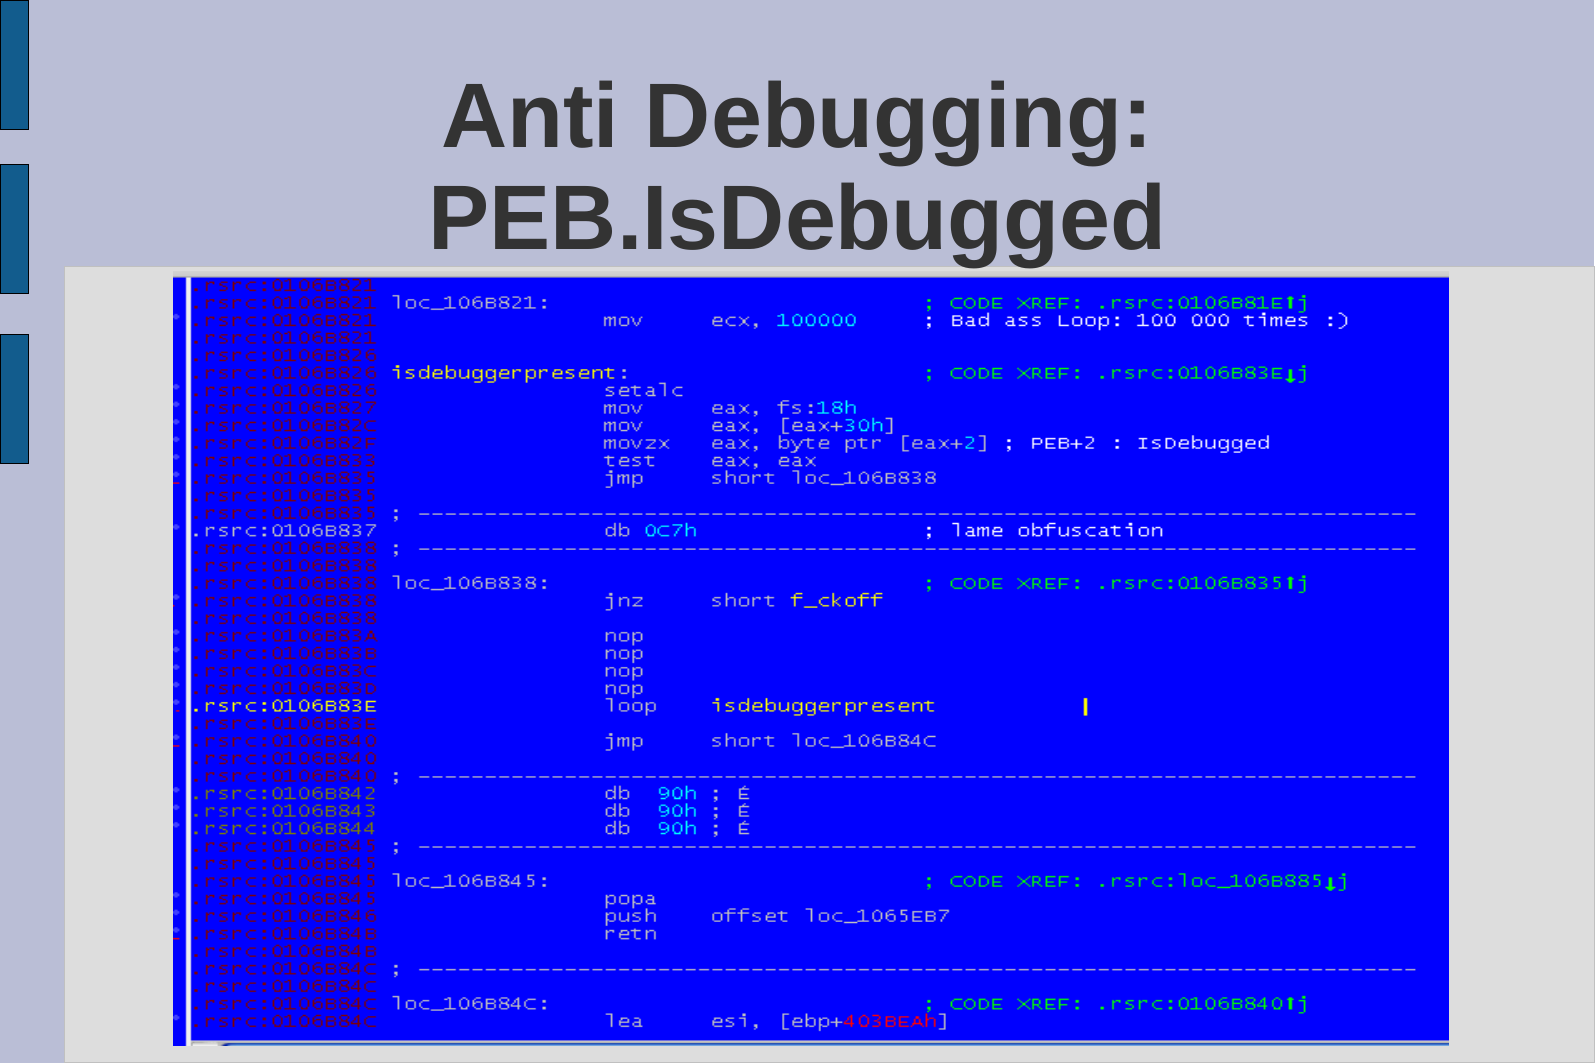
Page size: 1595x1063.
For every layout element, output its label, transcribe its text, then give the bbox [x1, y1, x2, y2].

picture [173, 271, 1449, 1046]
title Anti Debugging: PEB.IsDebugged [117, 64, 1479, 270]
